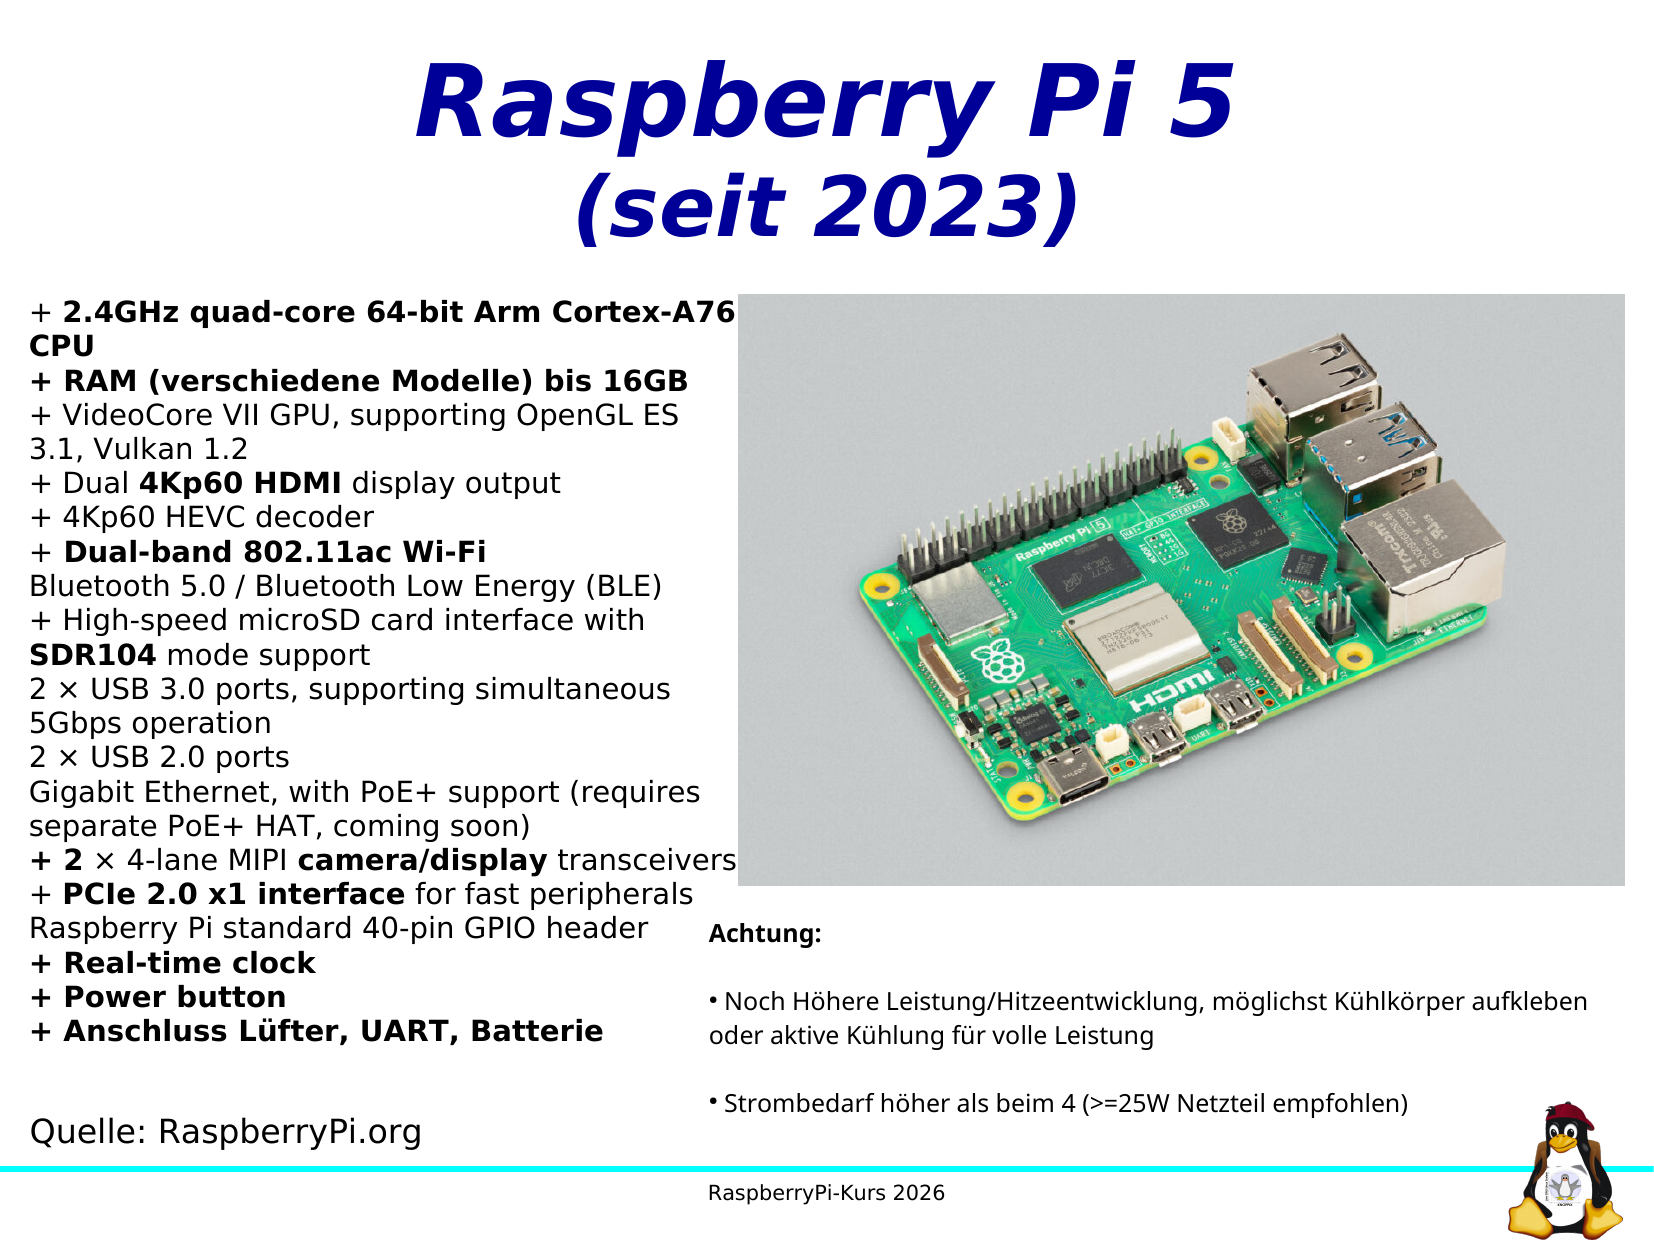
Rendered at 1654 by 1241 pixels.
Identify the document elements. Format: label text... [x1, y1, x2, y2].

picture [1505, 1100, 1625, 1241]
picture [738, 294, 1625, 886]
list + 2.4GHz quad-core 64-bit Arm Cortex-A76 CPU + RAM (verschiedene Modelle) bis 16GB + VideoCore VII GPU, supporting OpenGL ES 3.1, Vulkan 1.2 + Dual 4Kp60 HDMI display output + 4Kp60 HEVC decoder + Dual-band 802.11ac Wi-Fi Bluetooth 5.0 / Bluetooth Low Energy (BLE) + High-speed microSD card interface with SDR104 mode support 2 × USB 3.0 ports, supporting simultaneous 5Gbps operation 2 × USB 2.0 ports Gigabit Ethernet, with PoE+ support (requires separate PoE+ HAT, coming soon) + 2 × 4-lane MIPI camera/display transceivers + PCIe 2.0 x1 interface for fast peripherals Raspberry Pi standard 40-pin GPIO header + Real-time clock + Power button + Anschluss Lüfter, UART, Batterie [28, 295, 739, 1084]
title Raspberry Pi 5 (seit 2023) [121, 33, 1534, 267]
text_box Quelle: RaspberryPi.org [29, 1113, 473, 1152]
text_box Achtung: Noch Höhere Leistung/Hitzeentwicklung, möglichst Kühlkörper aufkleben oder aktive Kühlung für volle Leistung Strombedarf höher als beim 4 (>=25W Netzteil empfohlen) [708, 915, 1595, 1154]
